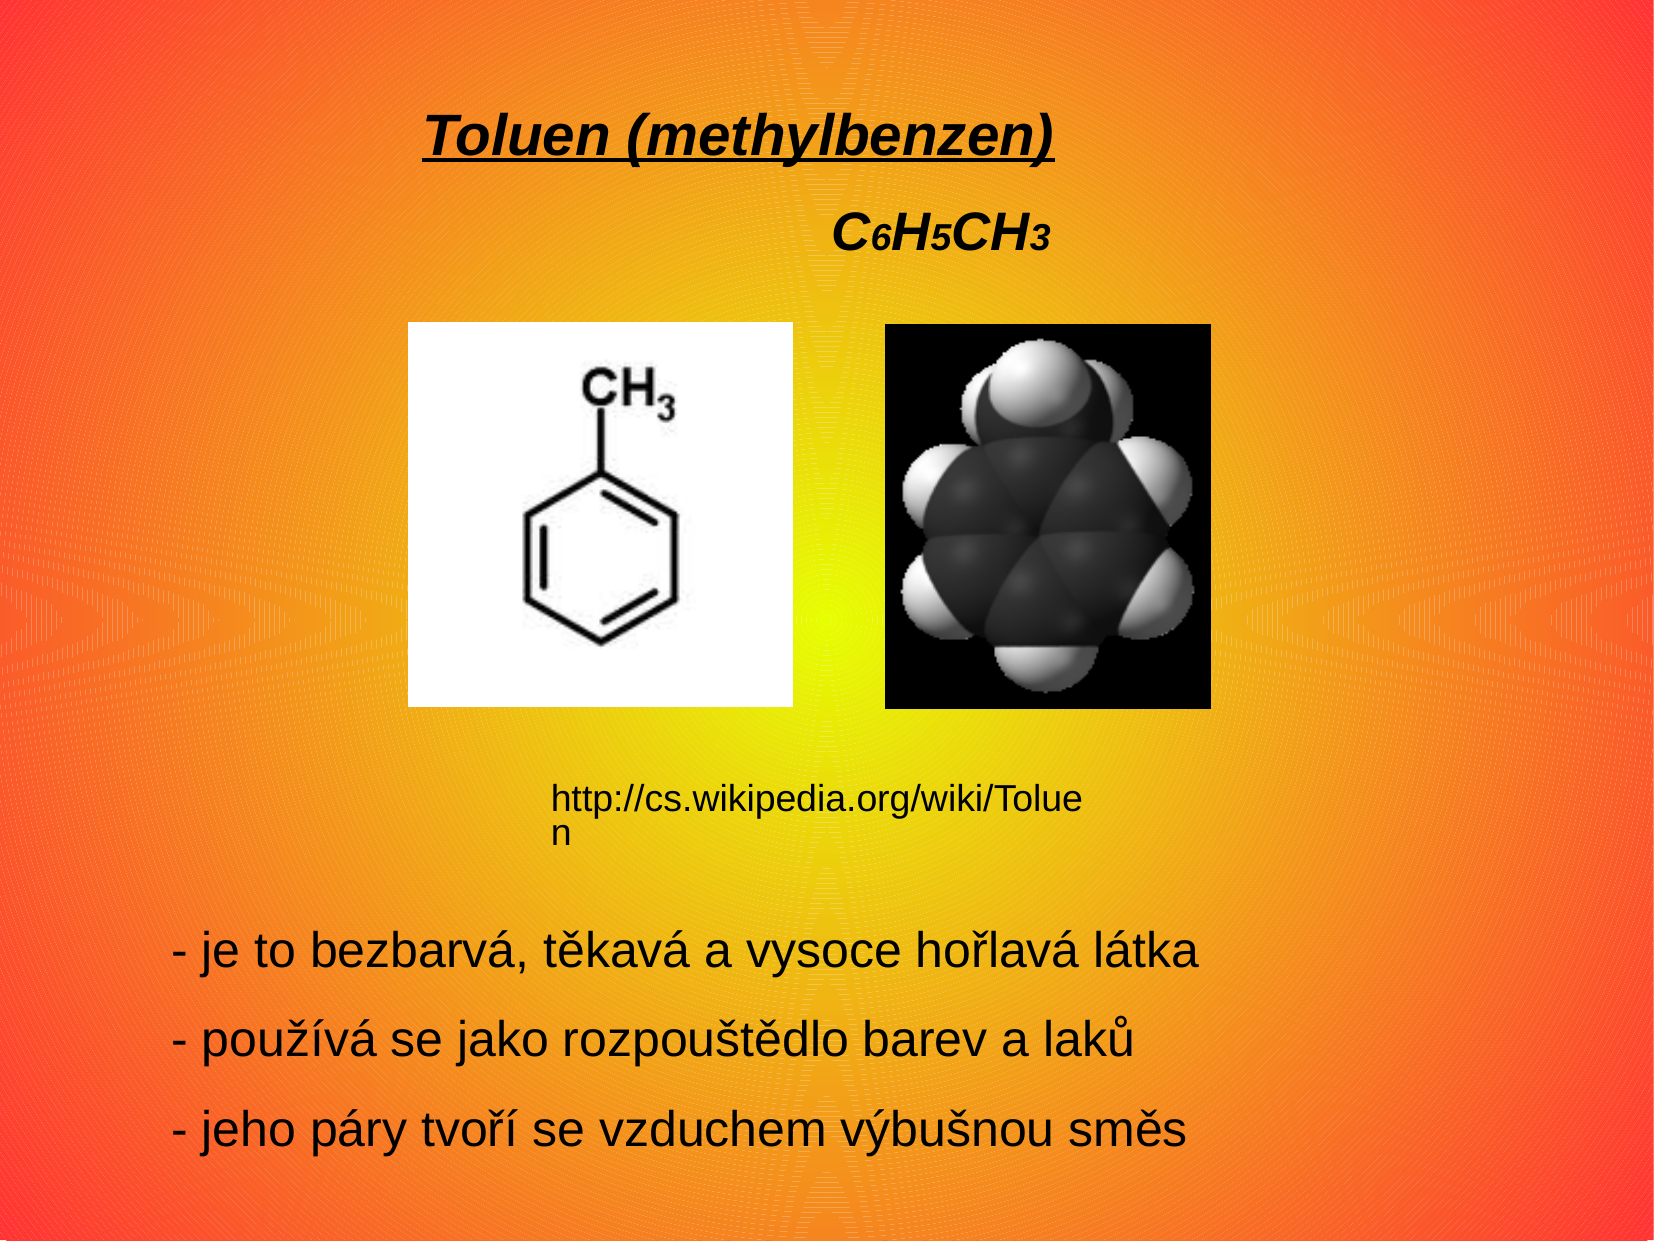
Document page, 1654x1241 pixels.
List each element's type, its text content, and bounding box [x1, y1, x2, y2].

list Toluen (methylbenzen) C6H5CH3 - je to bezbarvá, těkavá a vysoce hořlavá látka - používá se jako rozpouštědlo barev a laků - jeho páry tvoří se vzduchem výbušnou směs [82, 96, 1571, 1241]
picture [408, 322, 793, 707]
text_box http://cs.wikipedia.org/wiki/Toluen [535, 769, 1118, 869]
picture [885, 324, 1211, 709]
